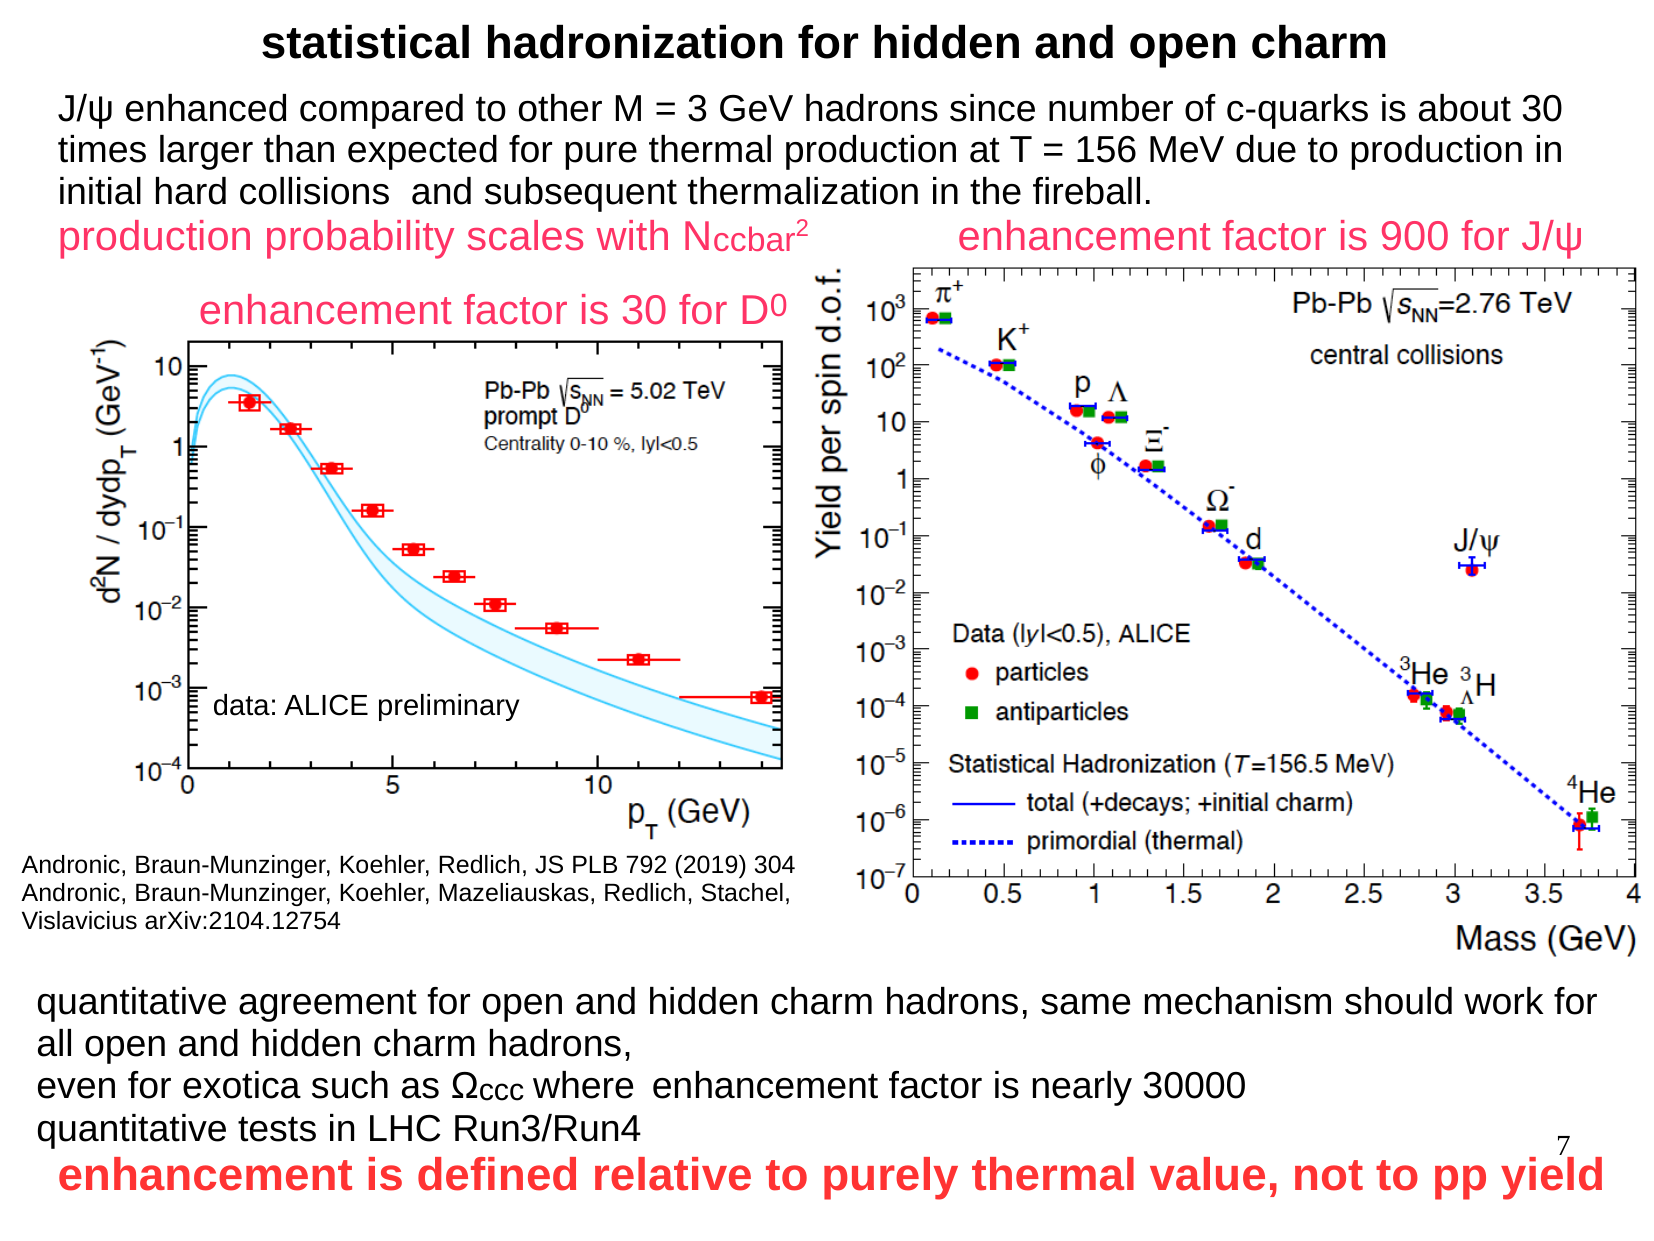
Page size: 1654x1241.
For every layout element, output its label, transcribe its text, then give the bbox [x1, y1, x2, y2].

text_box statistical hadronization for hidden and open charm [60, 9, 1591, 76]
text_box Andronic, Braun-Munzinger, Koehler, Redlich, JS PLB 792 (2019) 304 Andronic, Braun-Munzinger, Koehler, Mazeliauskas, Redlich, Stachel, Vislavicius arXiv:2104.12754 [6, 843, 826, 985]
text_box enhancement factor is 30 for D0 [184, 279, 830, 342]
text_box quantitative agreement for open and hidden charm hadrons, same mechanism should work for all open and hidden charm hadrons, even for exotica such as Ωccc where enhancement factor is nearly 30000 quantitative tests in LHC Run3/Run4 enhancement is defined relative to purely thermal value, not to pp yield [21, 973, 1642, 1241]
text_box J/ψ enhanced compared to other M = 3 GeV hadrons since number of c-quarks is about 30 times larger than expected for pure thermal production at T = 156 MeV due to production in initial hard collisions and subsequent thermalization in the fireball. production probability scales with Nccbar2 enhancement factor is 900 for J/ψ [43, 79, 1632, 275]
picture [58, 228, 1654, 995]
text_box data: ALICE preliminary [198, 681, 664, 730]
